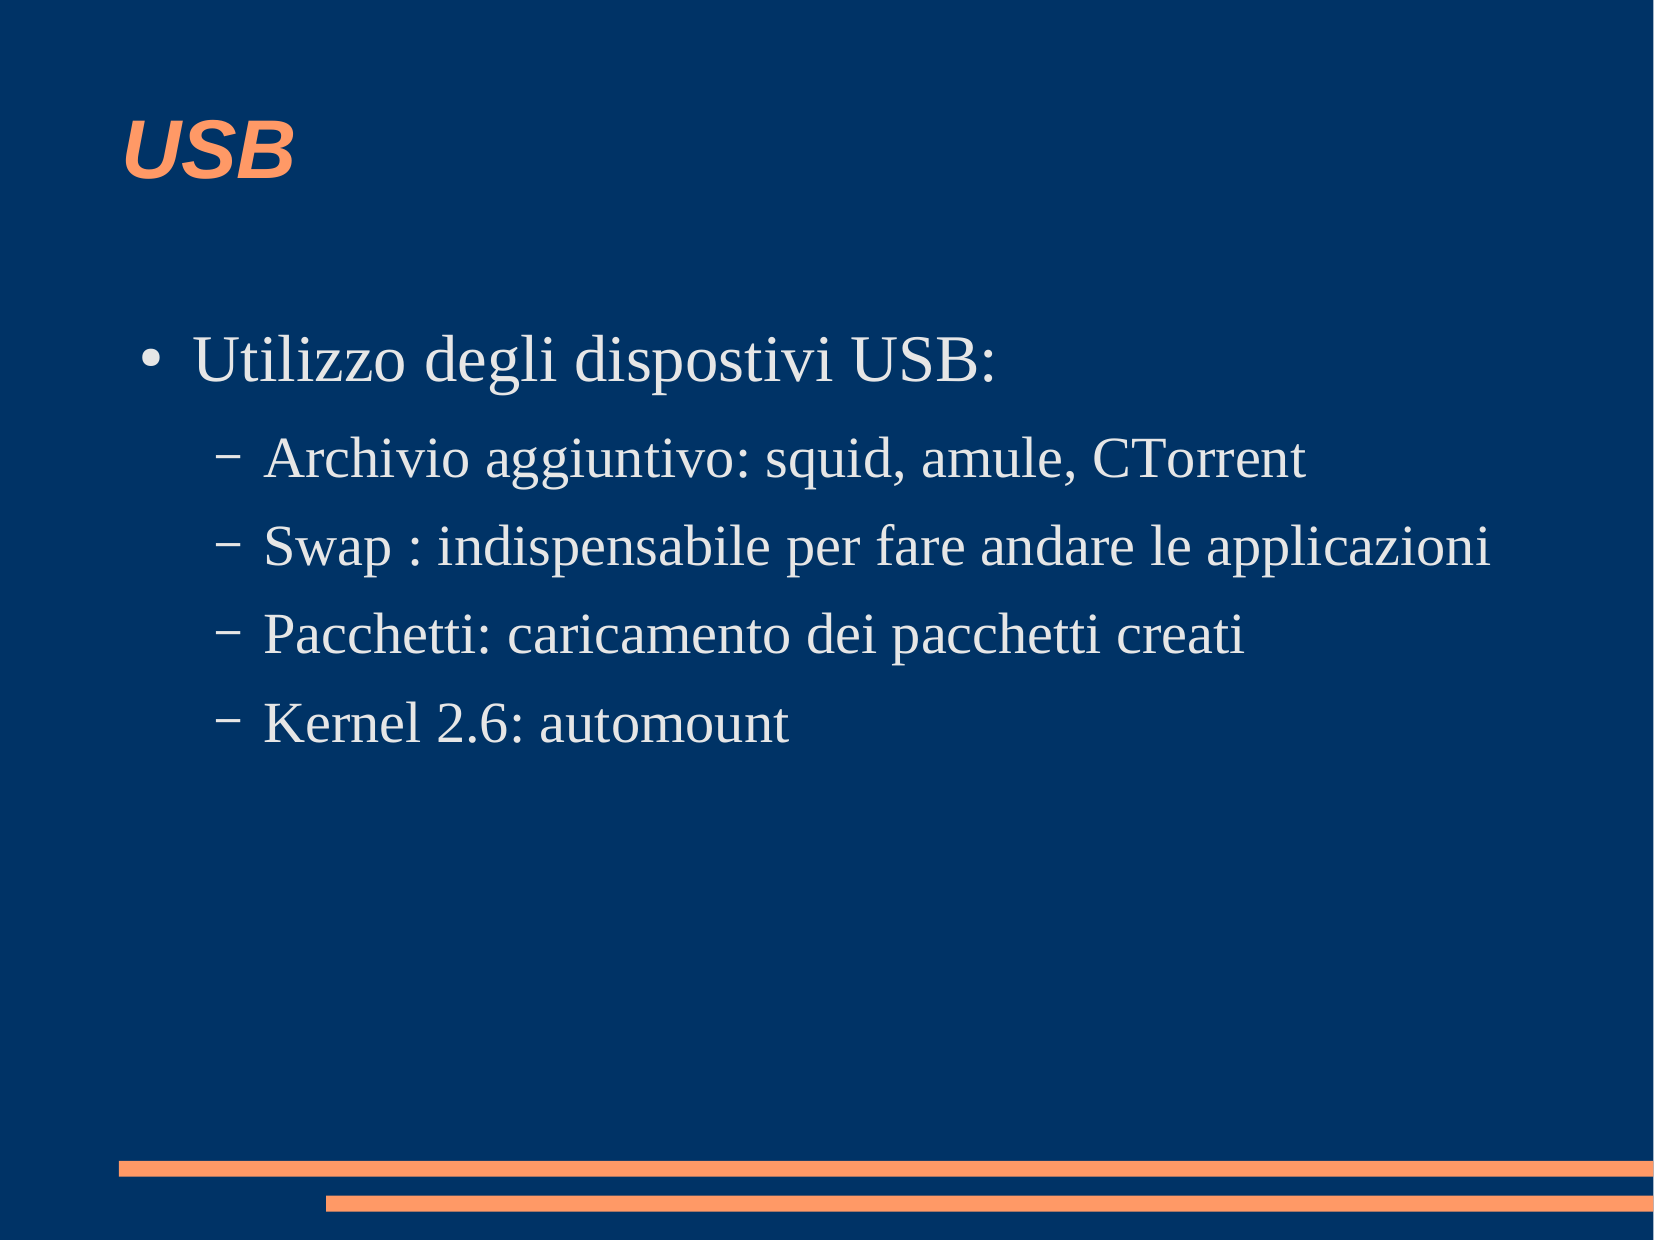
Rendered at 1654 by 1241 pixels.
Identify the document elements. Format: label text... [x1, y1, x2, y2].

list Utilizzo degli dispostivi USB: Archivio aggiuntivo: squid, amule, CTorrent Swap : indispensabile per fare andare le applicazioni Pacchetti: caricamento dei pacchetti creati Kernel 2.6: automount [121, 322, 1561, 1132]
title USB [121, 46, 1534, 254]
